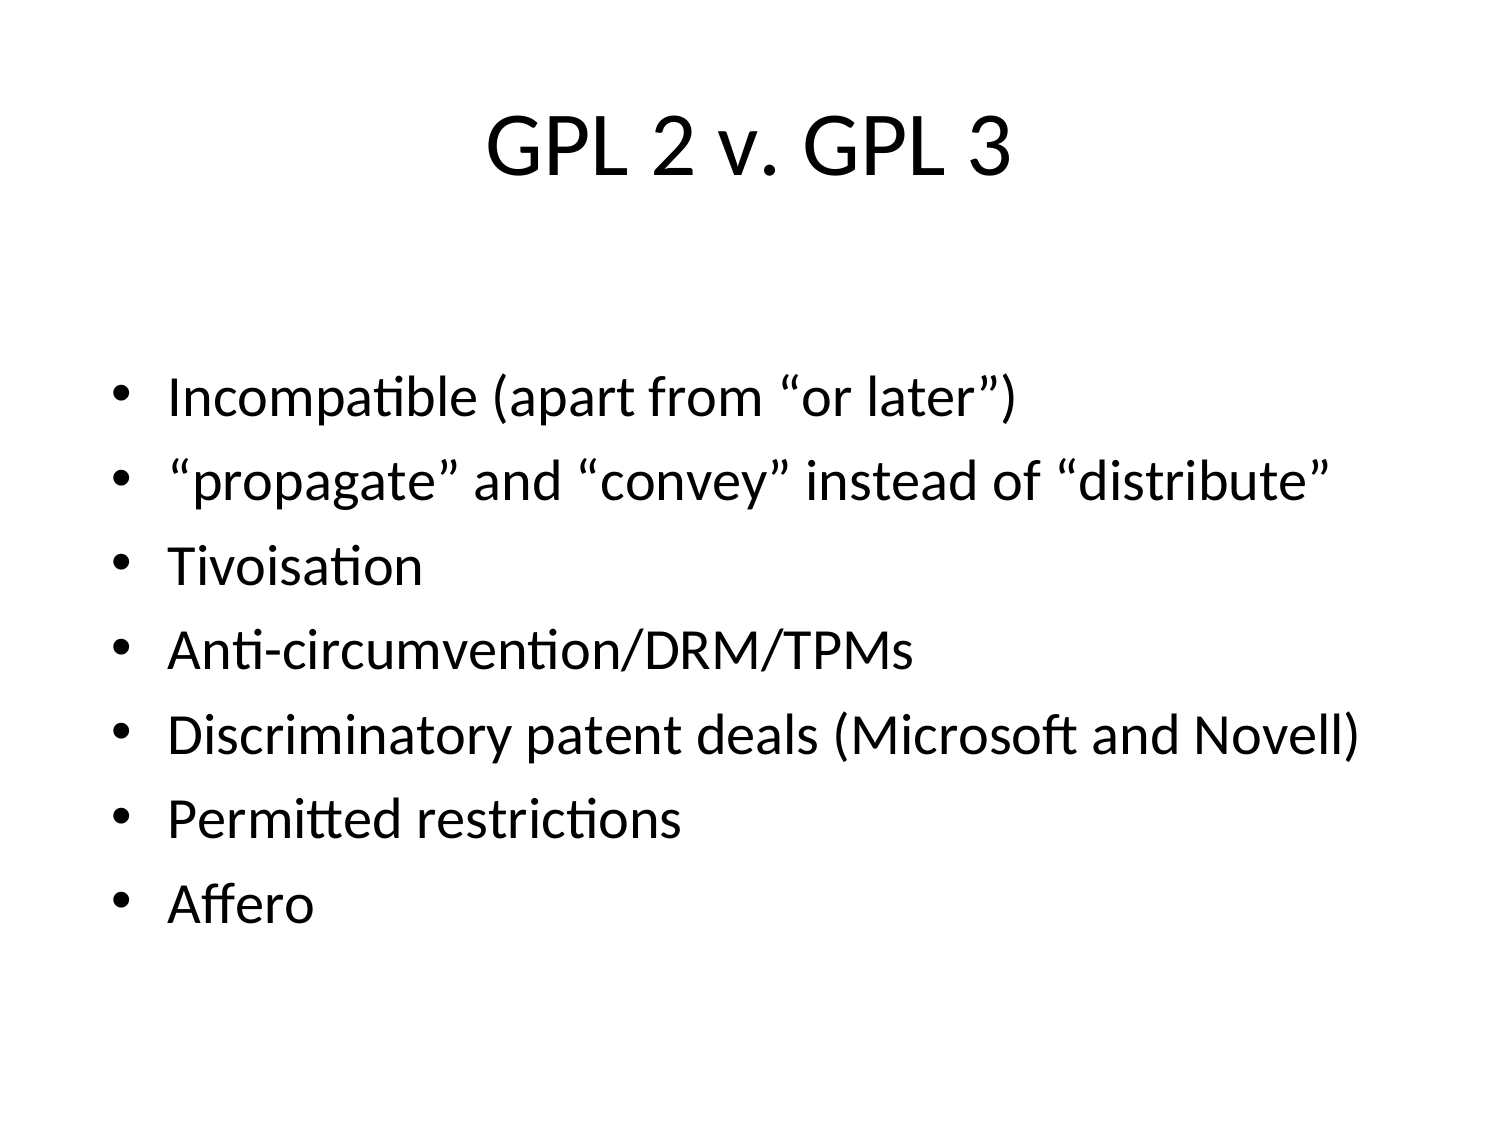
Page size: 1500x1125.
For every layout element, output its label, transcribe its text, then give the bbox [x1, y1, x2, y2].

title GPL 2 v. GPL 3 [75, 45, 1426, 233]
list Incompatible (apart from “or later”) “propagate” and “convey” instead of “distribute” Tivoisation Anti-circumvention/DRM/TPMs Discriminatory patent deals (Microsoft and Novell) Permitted restrictions Affero [96, 350, 1447, 1093]
